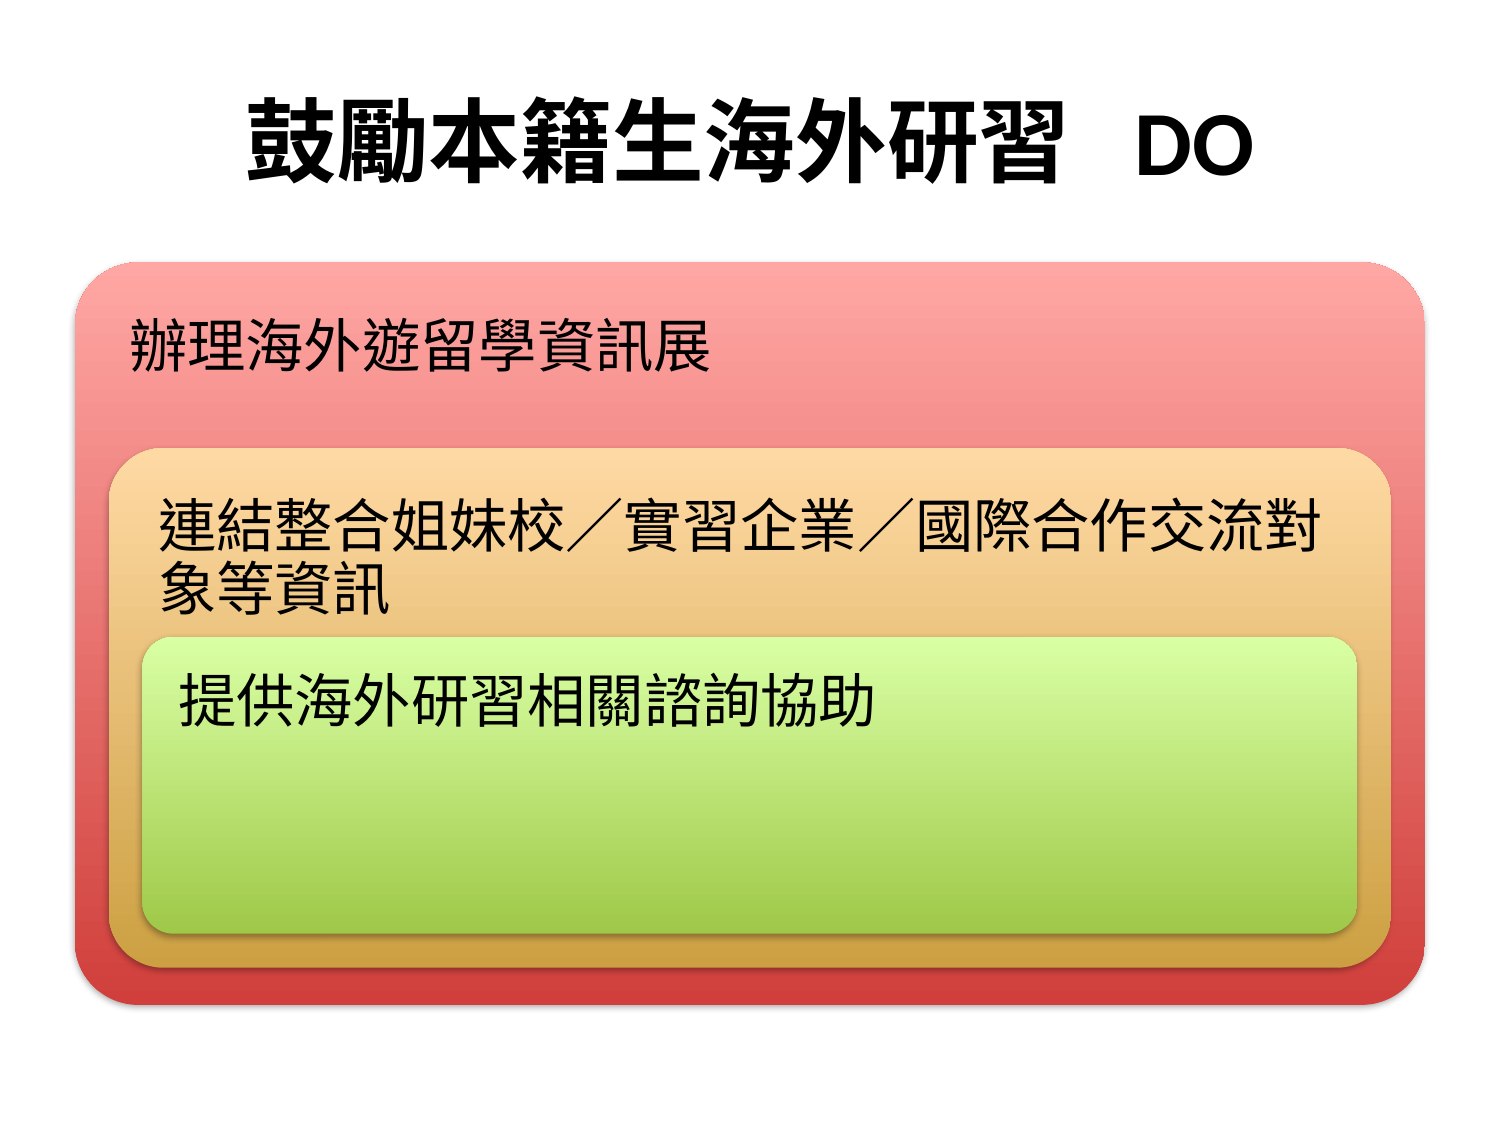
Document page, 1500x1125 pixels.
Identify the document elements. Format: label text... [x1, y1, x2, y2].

text_box 提供海外研習相關諮詢協助 [142, 636, 1358, 934]
text_box 連結整合姐妹校／實習企業／國際合作交流對象等資訊 [108, 448, 1392, 968]
title 鼓勵本籍生海外研習 DO [75, 45, 1425, 233]
text_box 辦理海外遊留學資訊展 [74, 262, 1425, 1005]
